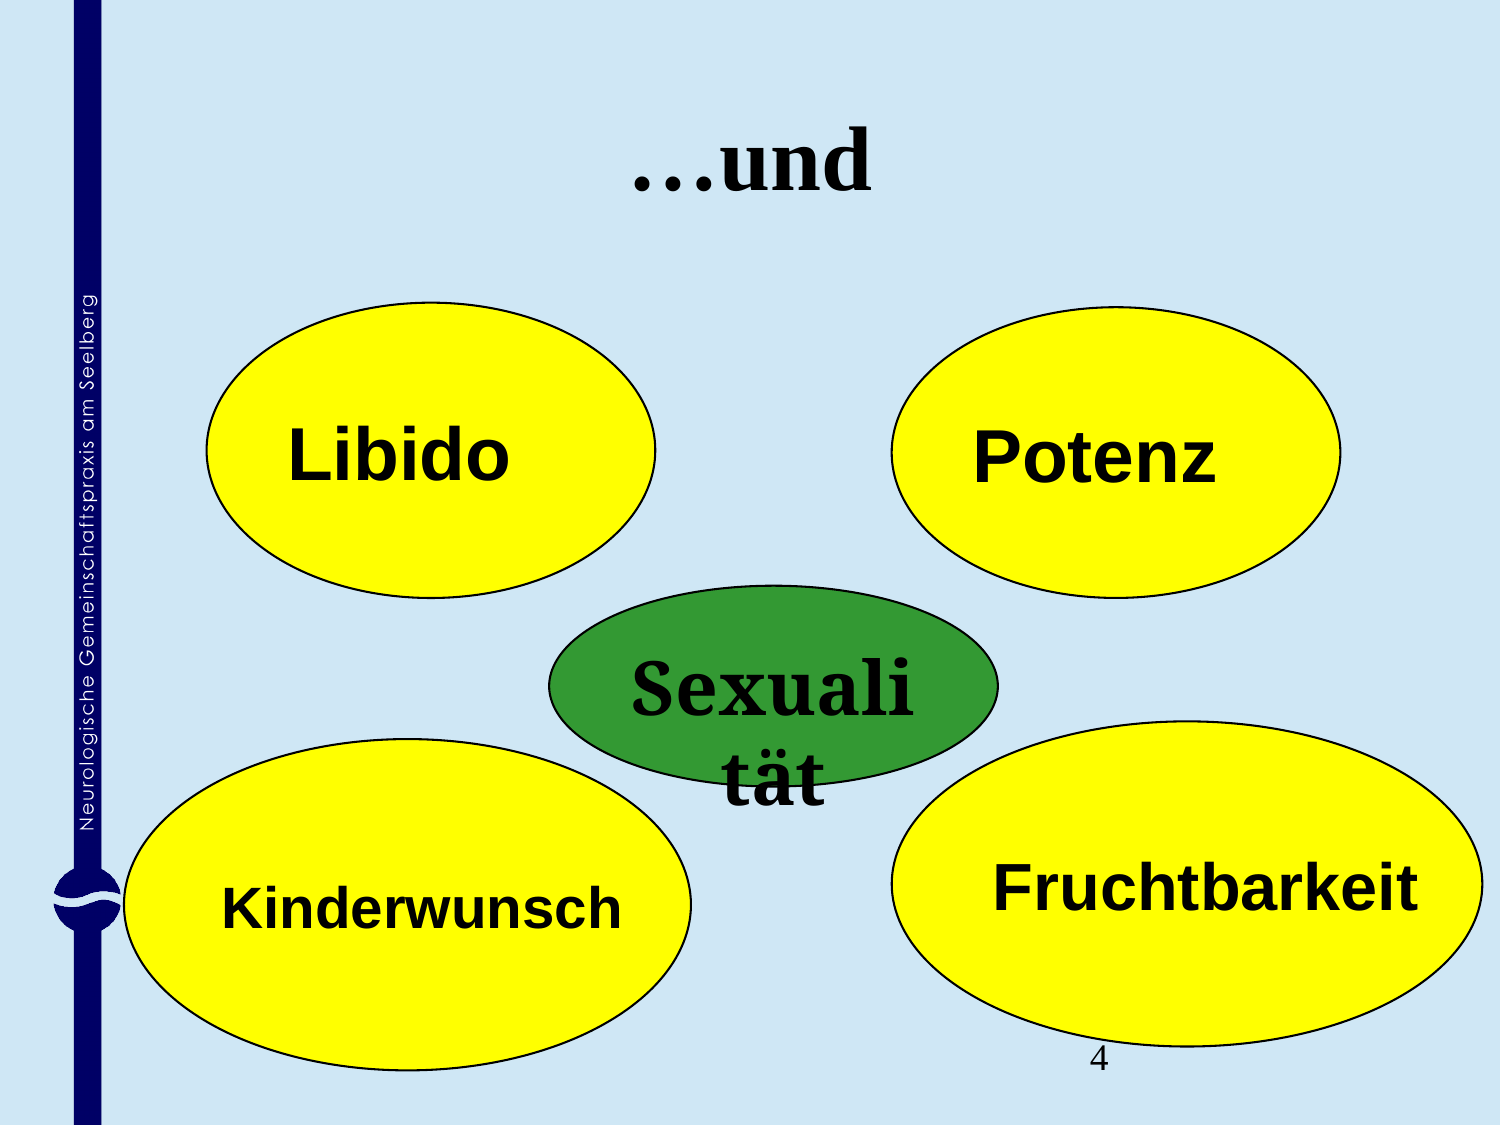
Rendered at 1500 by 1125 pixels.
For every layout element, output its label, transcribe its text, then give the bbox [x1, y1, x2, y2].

slide_number <Nummer> [1074, 1025, 1388, 1100]
text_box [549, 585, 998, 751]
picture [53, 0, 121, 1125]
title …und [112, 99, 1388, 315]
text_box Kinderwunsch [123, 739, 691, 1071]
text_box Potenz [891, 307, 1341, 598]
text_box Libido [206, 302, 656, 598]
text_box Fruchtbarkeit [891, 721, 1483, 1047]
text_box Sexualität [602, 633, 945, 828]
